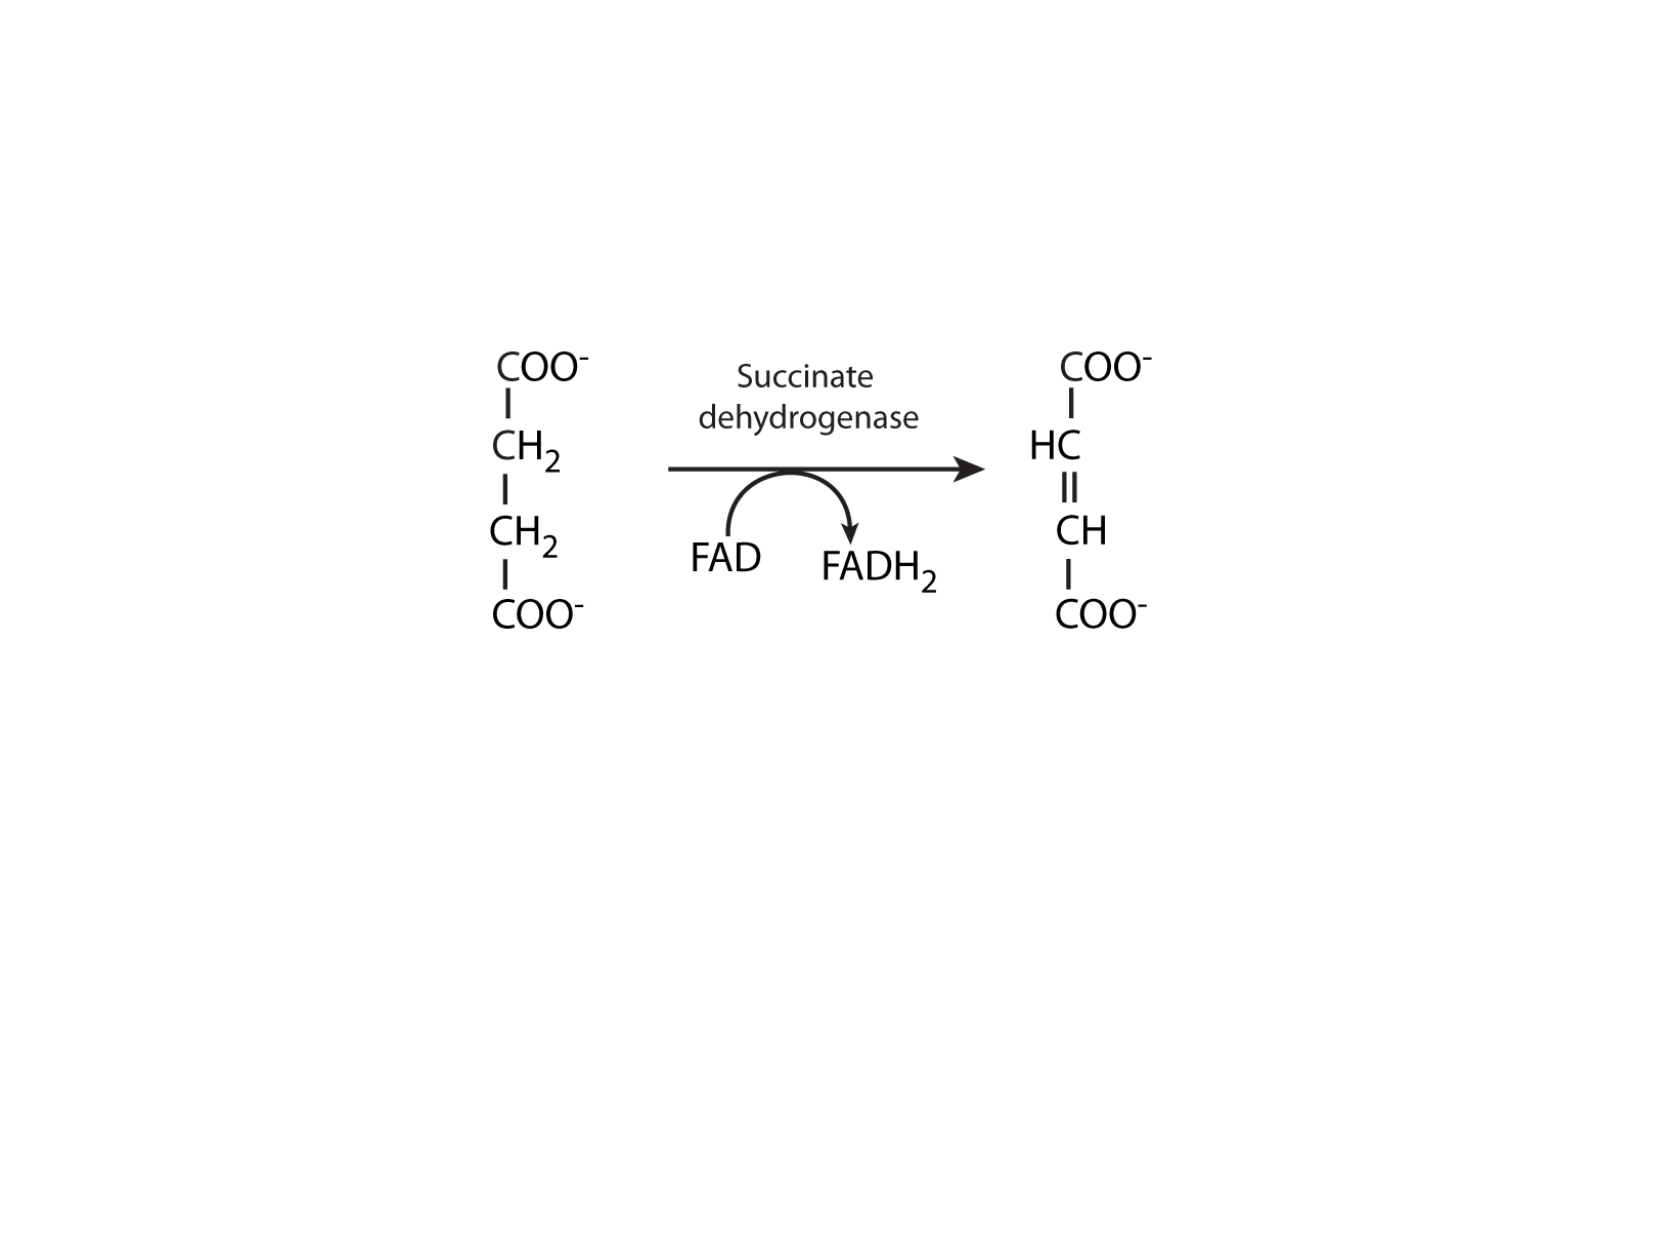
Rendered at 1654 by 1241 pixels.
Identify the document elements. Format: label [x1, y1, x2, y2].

picture [489, 332, 1152, 639]
